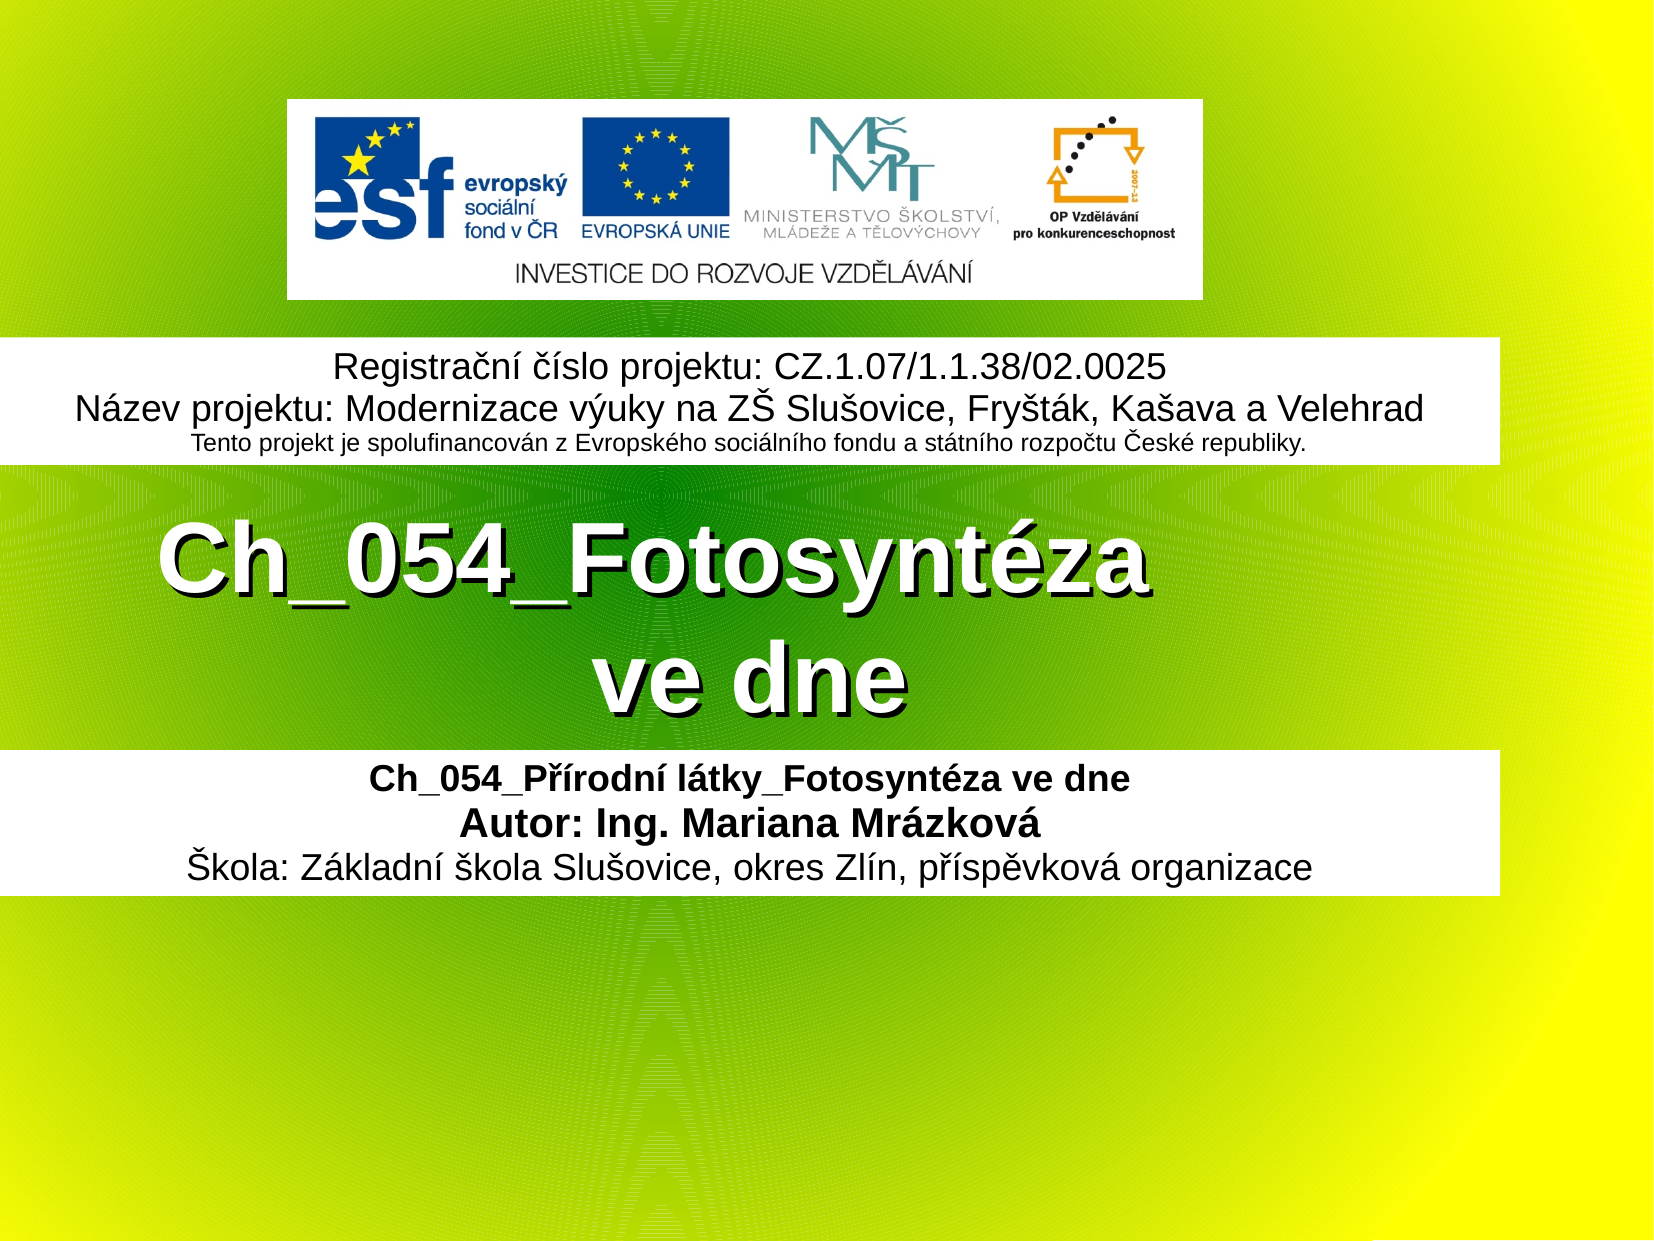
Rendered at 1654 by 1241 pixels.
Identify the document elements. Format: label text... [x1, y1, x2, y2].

text_box Ch_054_Přírodní látky_Fotosyntéza ve dne Autor: Ing. Mariana Mrázková Škola: Základní škola Slušovice, okres Zlín, příspěvková organizace [0, 750, 1501, 896]
picture [287, 99, 1203, 300]
title Ch_054_Fotosyntéza ve dne [112, 484, 1388, 741]
text_box Registrační číslo projektu: CZ.1.07/1.1.38/02.0025 Název projektu: Modernizace výuky na ZŠ Slušovice, Fryšták, Kašava a Velehrad Tento projekt je spolufinancován z Evropského sociálního fondu a státního rozpočtu České republiky. [0, 337, 1501, 465]
